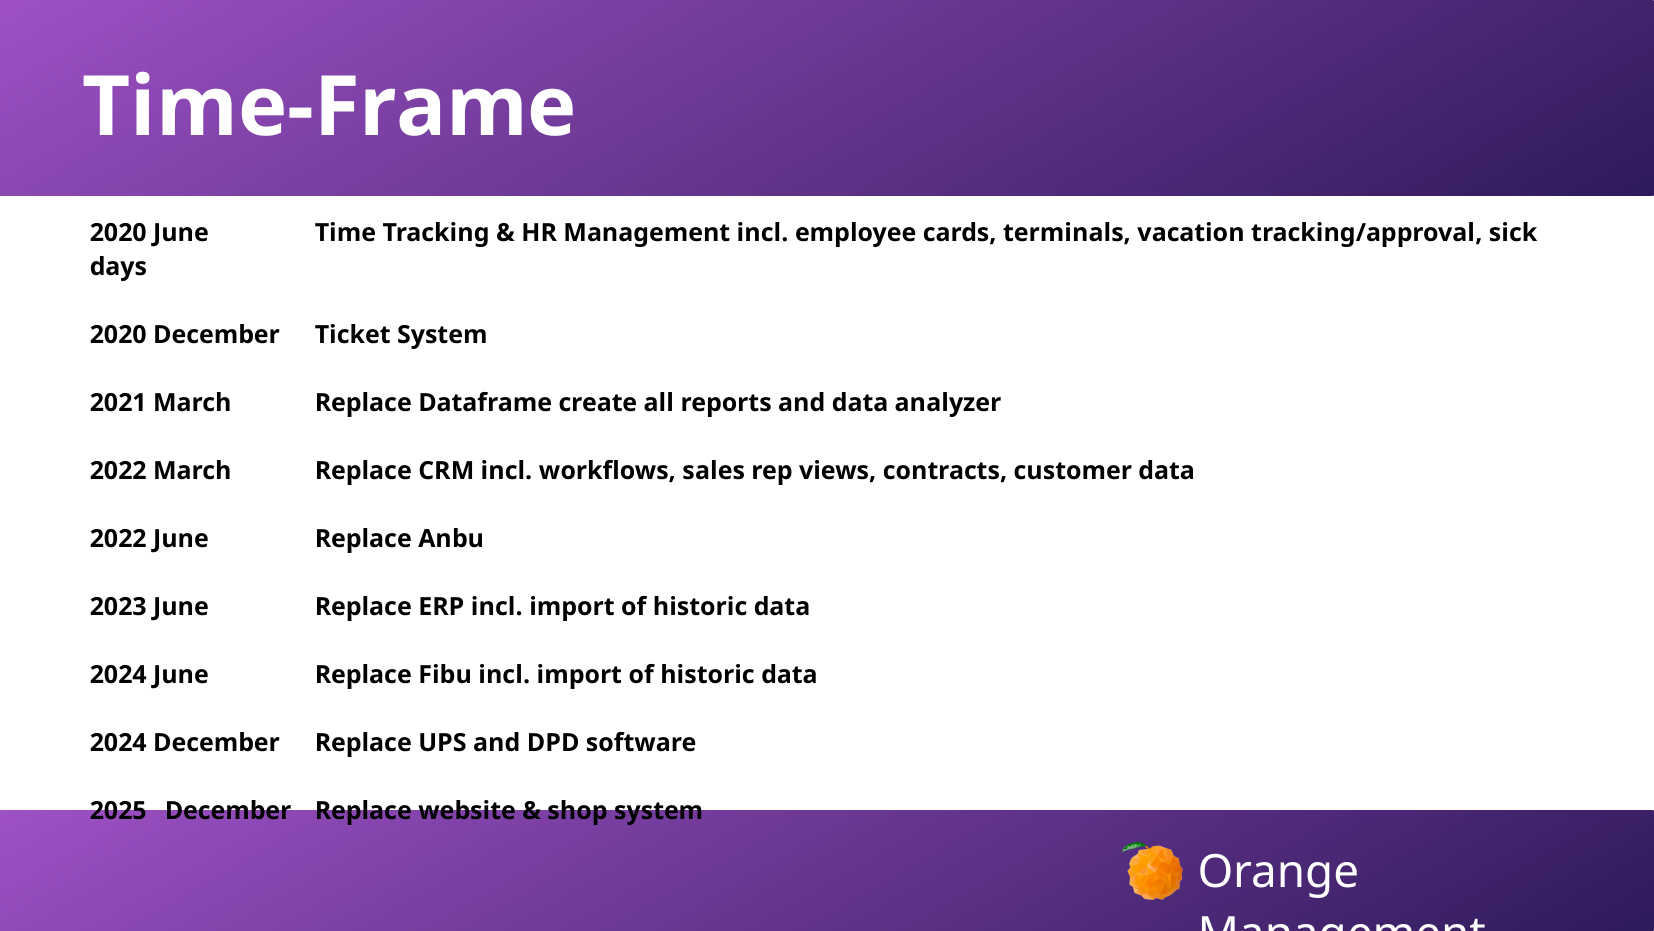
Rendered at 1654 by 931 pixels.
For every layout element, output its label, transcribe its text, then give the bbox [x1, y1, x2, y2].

text_box [1381, 927, 1391, 931]
title Time-Frame [82, 25, 1571, 181]
text_box [1450, 927, 1461, 931]
text_box 2020 June Time Tracking & HR Management incl. employee cards, terminals, vacation tracking/approval, sick days 2020 December Ticket System 2021 March Replace Dataframe create all reports and data analyzer 2022 March Replace CRM incl. workflows, sales rep views, contracts, customer data 2022 June Replace Anbu 2023 June Replace ERP incl. import of historic data 2024 June Replace Fibu incl. import of historic data 2024 December Replace UPS and DPD software 2025 December Replace website & shop system [75, 206, 1606, 811]
text_box [1205, 921, 1209, 931]
picture [1121, 842, 1182, 901]
text_box [0, 0, 1654, 196]
text_box [0, 810, 1654, 931]
text_box [1355, 927, 1366, 931]
text_box [1423, 927, 1434, 931]
text_box Orange Management [1182, 830, 1648, 907]
text_box [1273, 927, 1284, 931]
text_box [1396, 927, 1407, 931]
text_box [1326, 927, 1337, 931]
